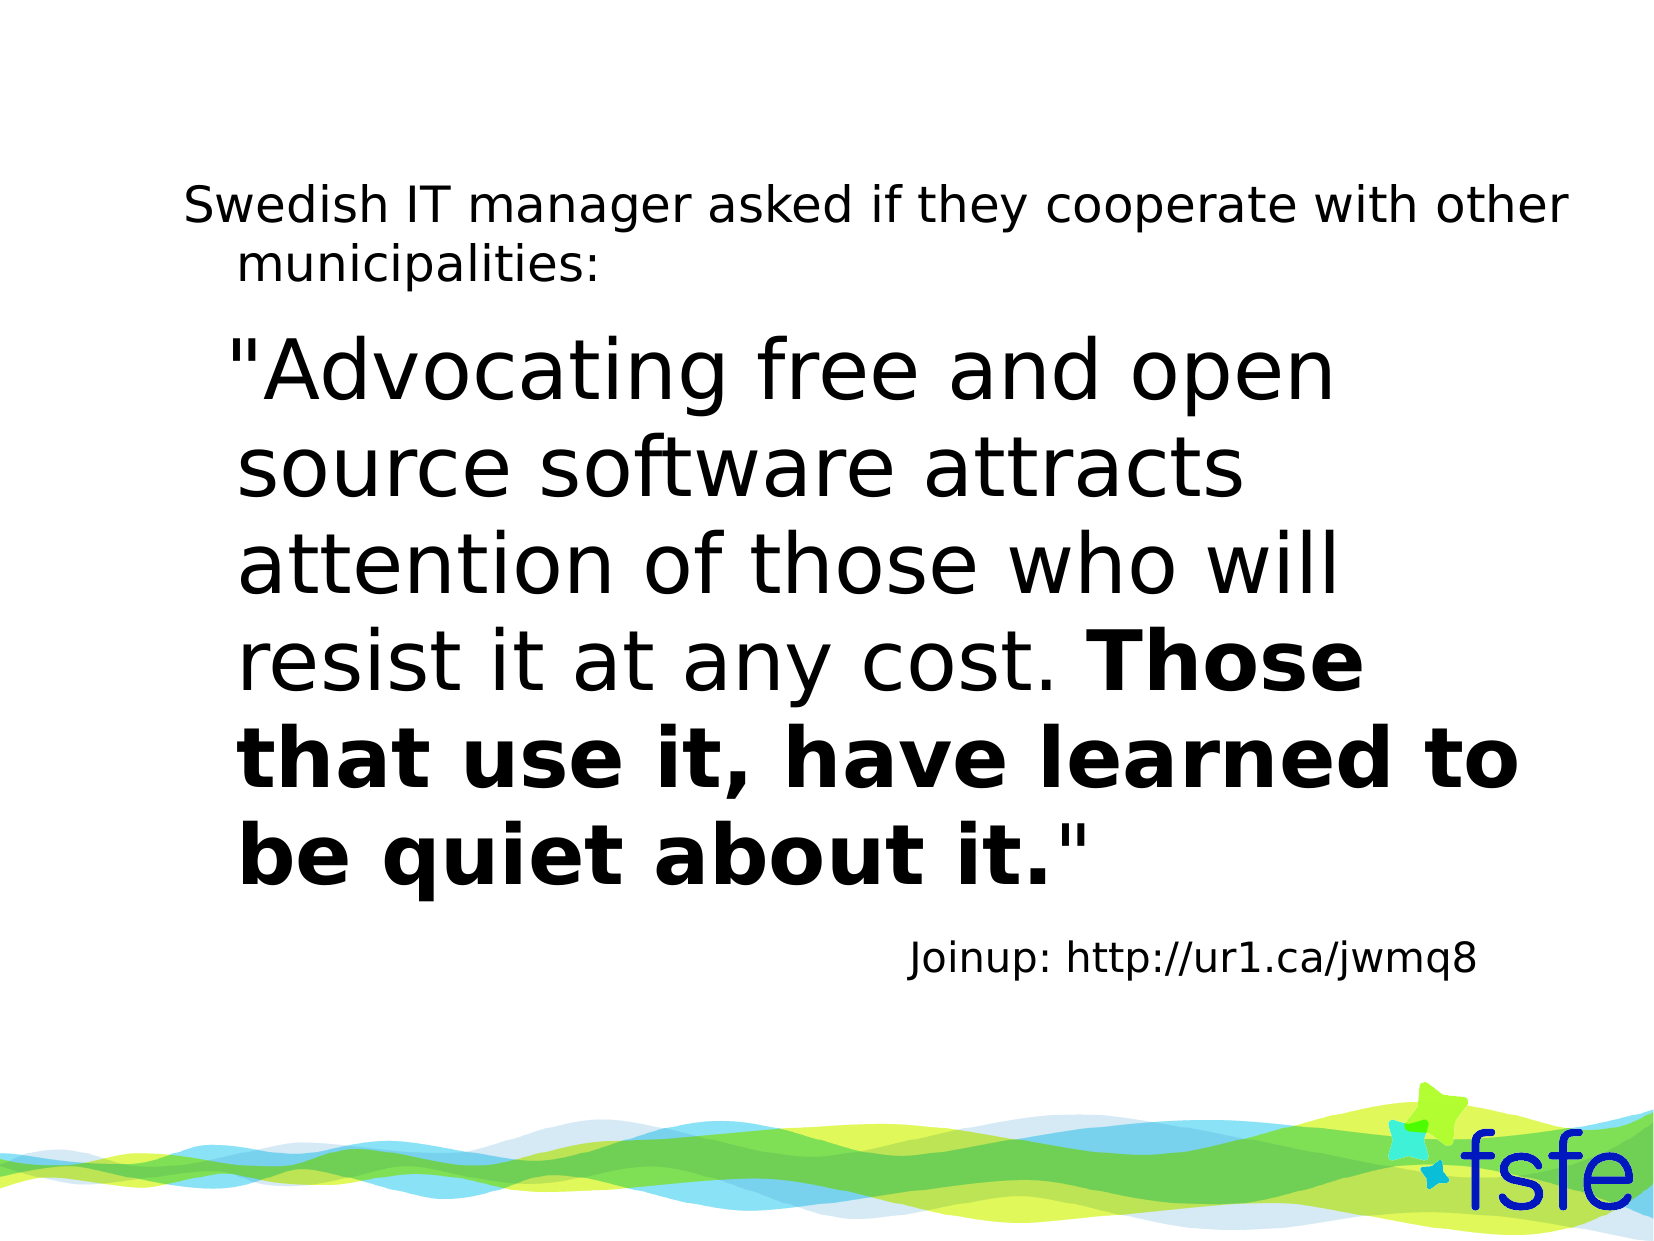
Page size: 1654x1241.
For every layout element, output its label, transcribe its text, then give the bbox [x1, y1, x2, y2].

text_box [82, 1129, 468, 1216]
picture [0, 1081, 1654, 1241]
list Swedish IT manager asked if they cooperate with other municipalities: "Advocating free and open source software attracts attention of those who will resist it at any cost. Those that use it, have learned to be quiet about it." Joinup: http://ur1.ca/jwmq8 [94, 88, 1583, 1111]
text_box [565, 1129, 1090, 1216]
